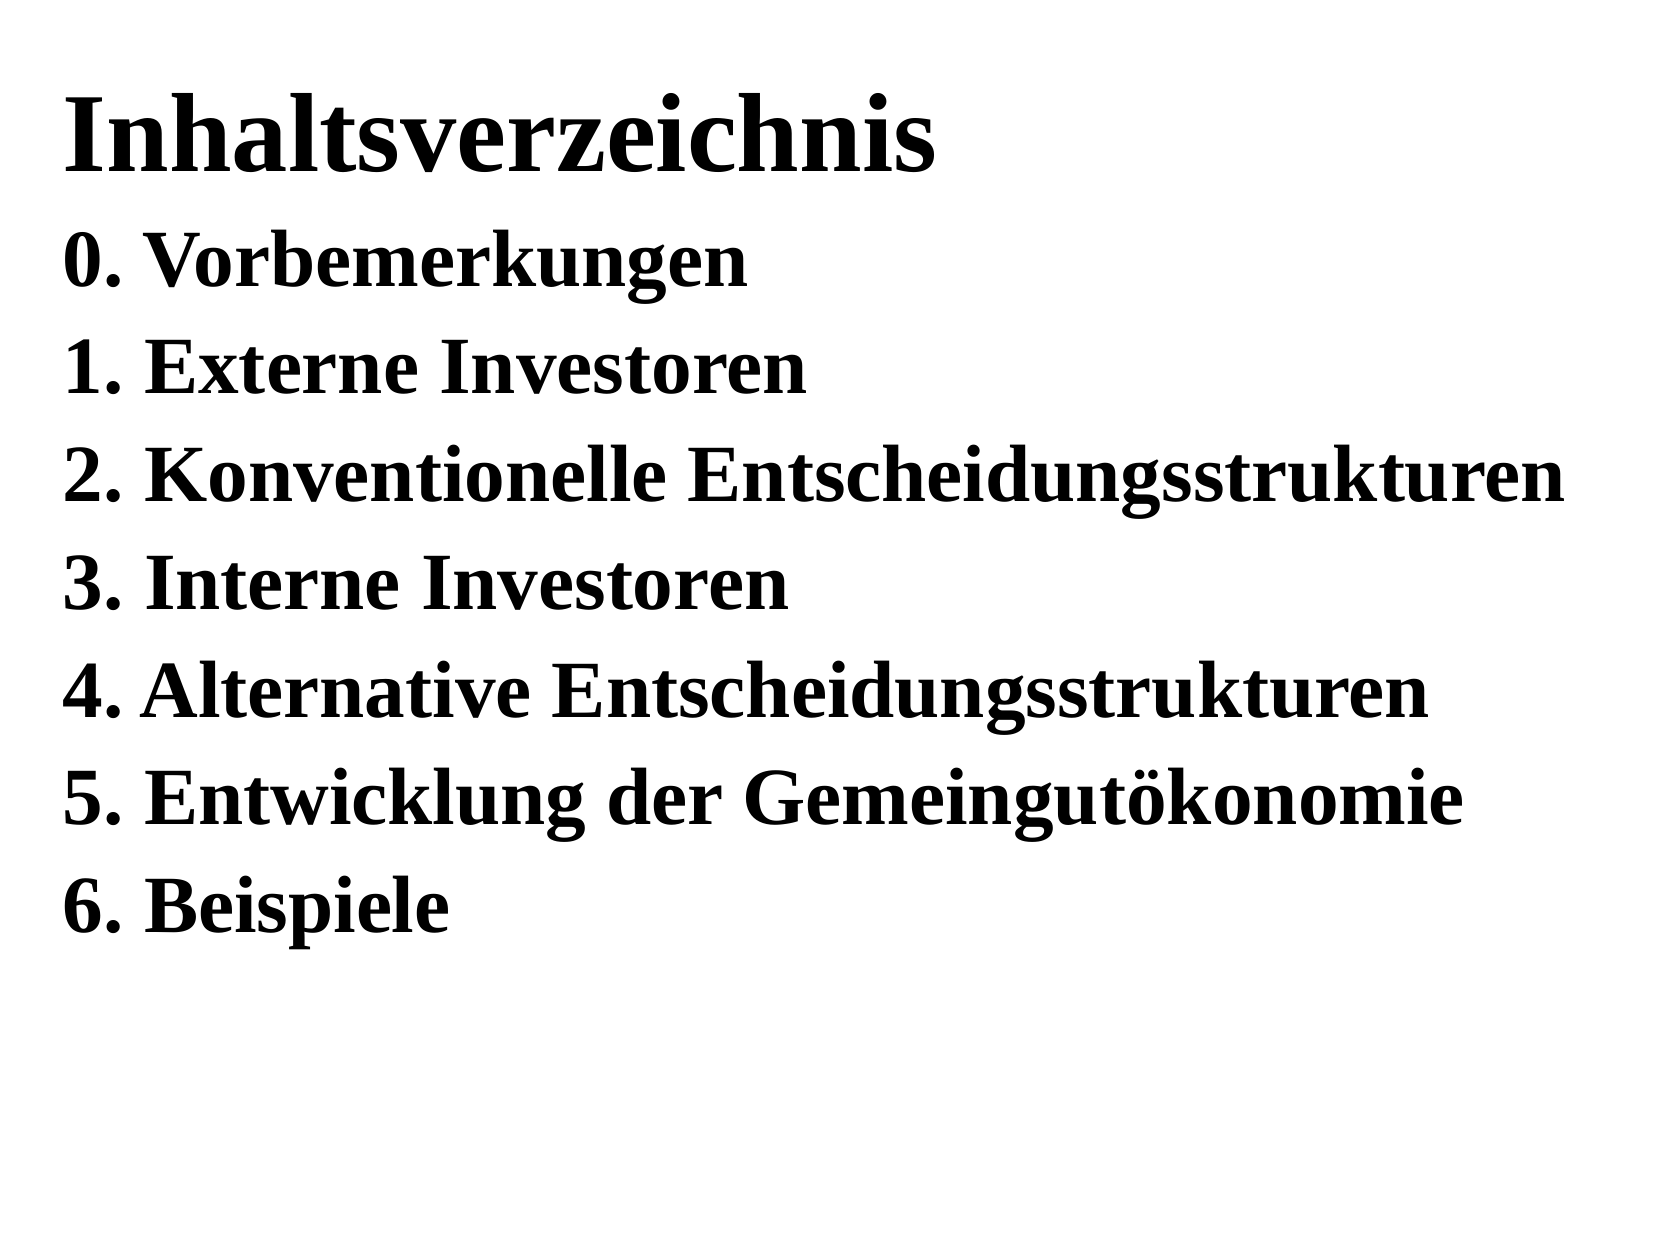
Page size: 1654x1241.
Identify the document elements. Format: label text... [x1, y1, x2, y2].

text_box Inhaltsverzeichnis 0. Vorbemerkungen 1. Externe Investoren 2. Konventionelle Entscheidungsstrukturen 3. Interne Investoren 4. Alternative Entscheidungsstrukturen 5. Entwicklung der Gemeingutökonomie 6. Beispiele [48, 64, 1616, 1178]
